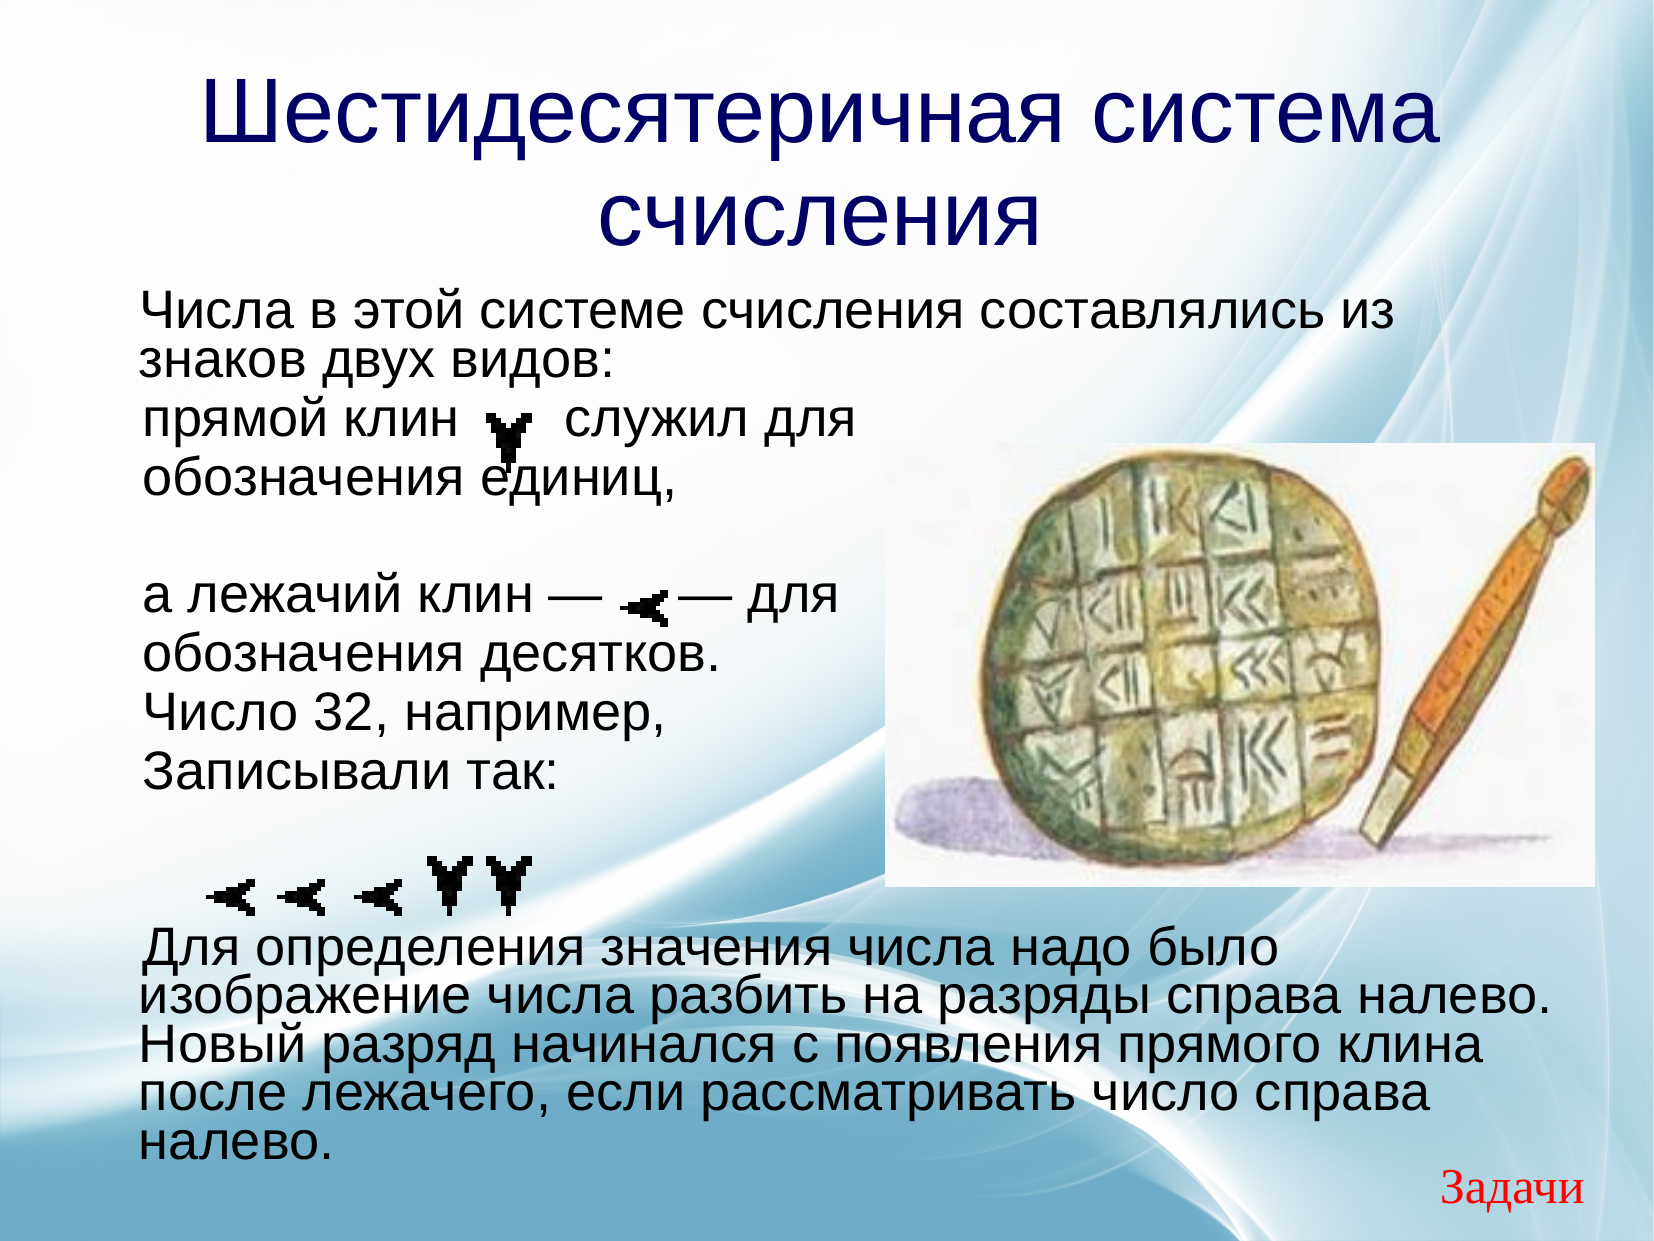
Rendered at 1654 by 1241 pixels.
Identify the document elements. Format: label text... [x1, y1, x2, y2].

title Шестидесятеричная система счисления [76, 58, 1565, 266]
text_box Задачи [1425, 1151, 1625, 1223]
picture [0, 0, 1654, 1241]
list Числа в этой системе счисления составлялись из знаков двух видов: прямой клин служил для обозначения единиц, а лежачий клин — — для обозначения десятков. Число 32, например, Записывали так: Для определения значения числа надо было изображение числа разбить на разряды справа налево. Новый разряд начинался с появления прямого клина после лежачего, если рассматривать число справа налево. [82, 290, 1571, 1183]
